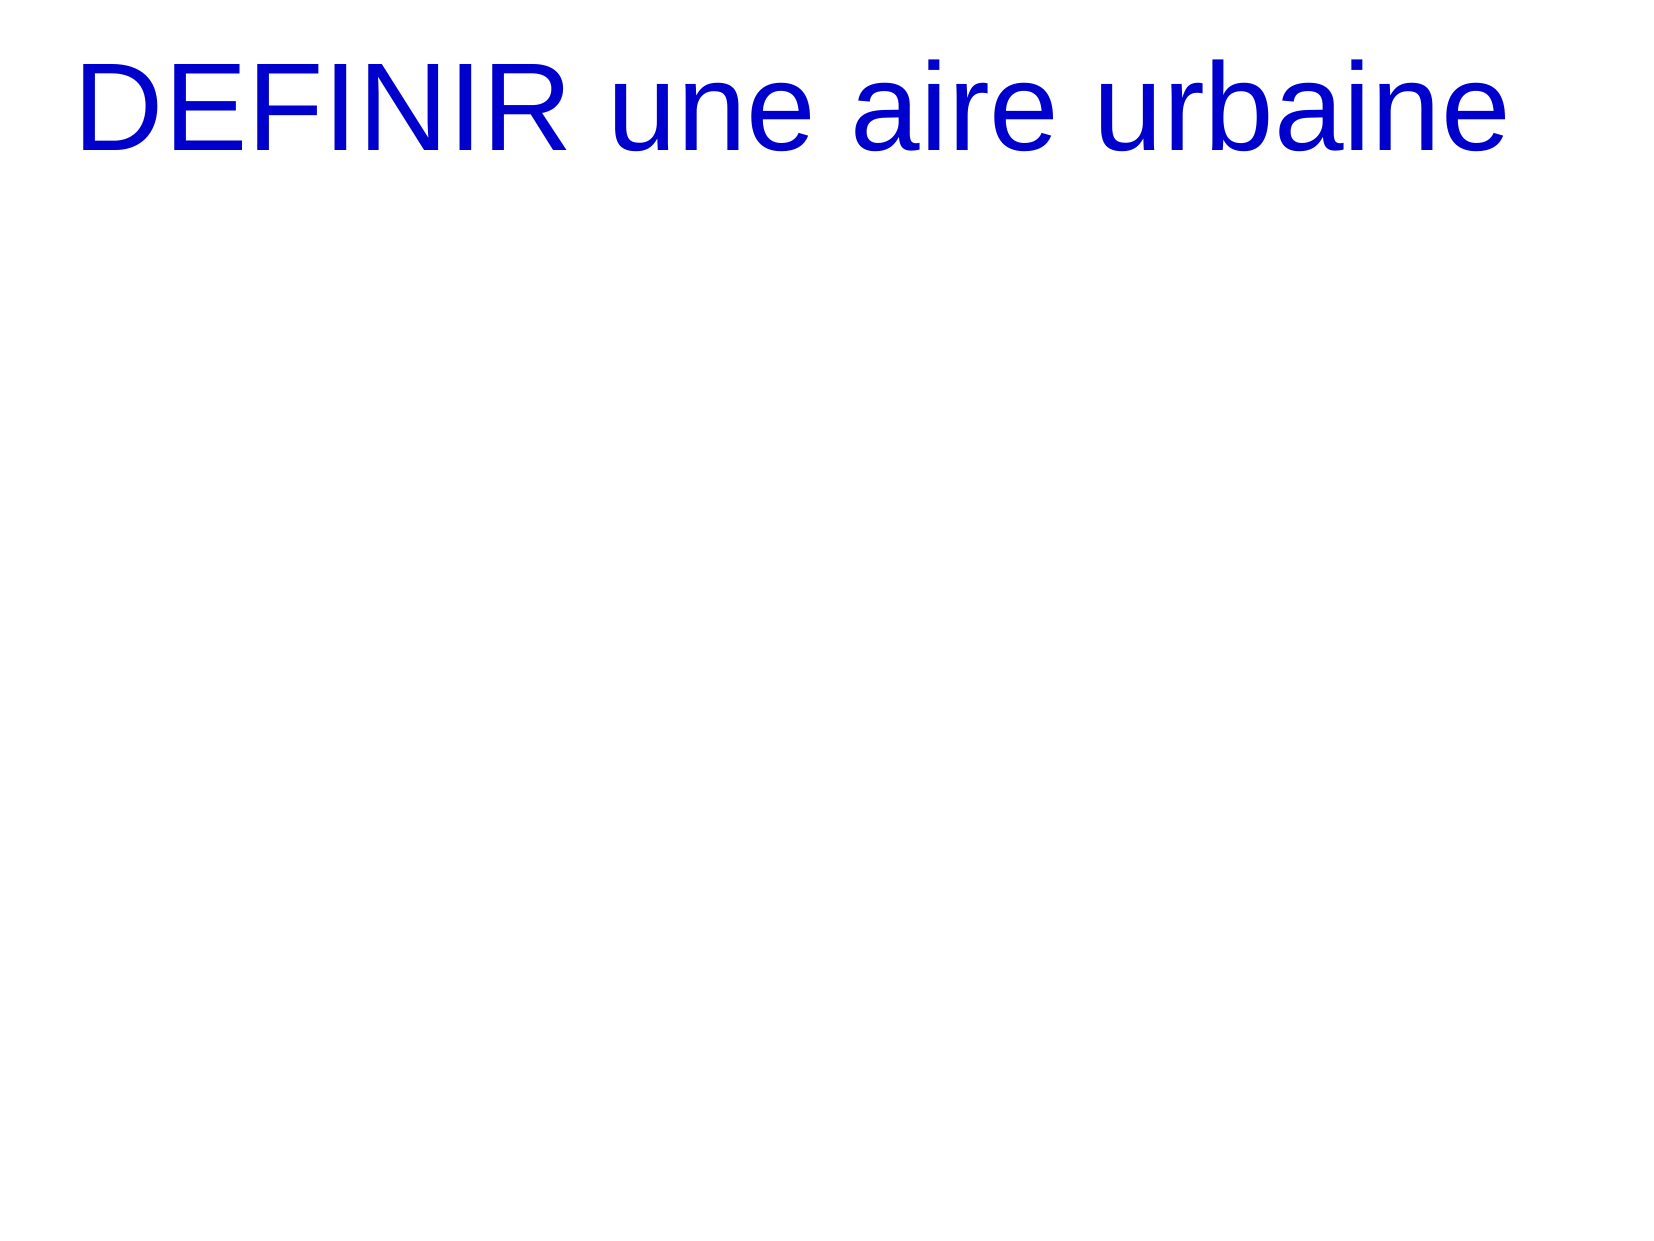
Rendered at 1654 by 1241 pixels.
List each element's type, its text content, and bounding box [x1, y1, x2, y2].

text_box DEFINIR une aire urbaine [59, 29, 1595, 185]
